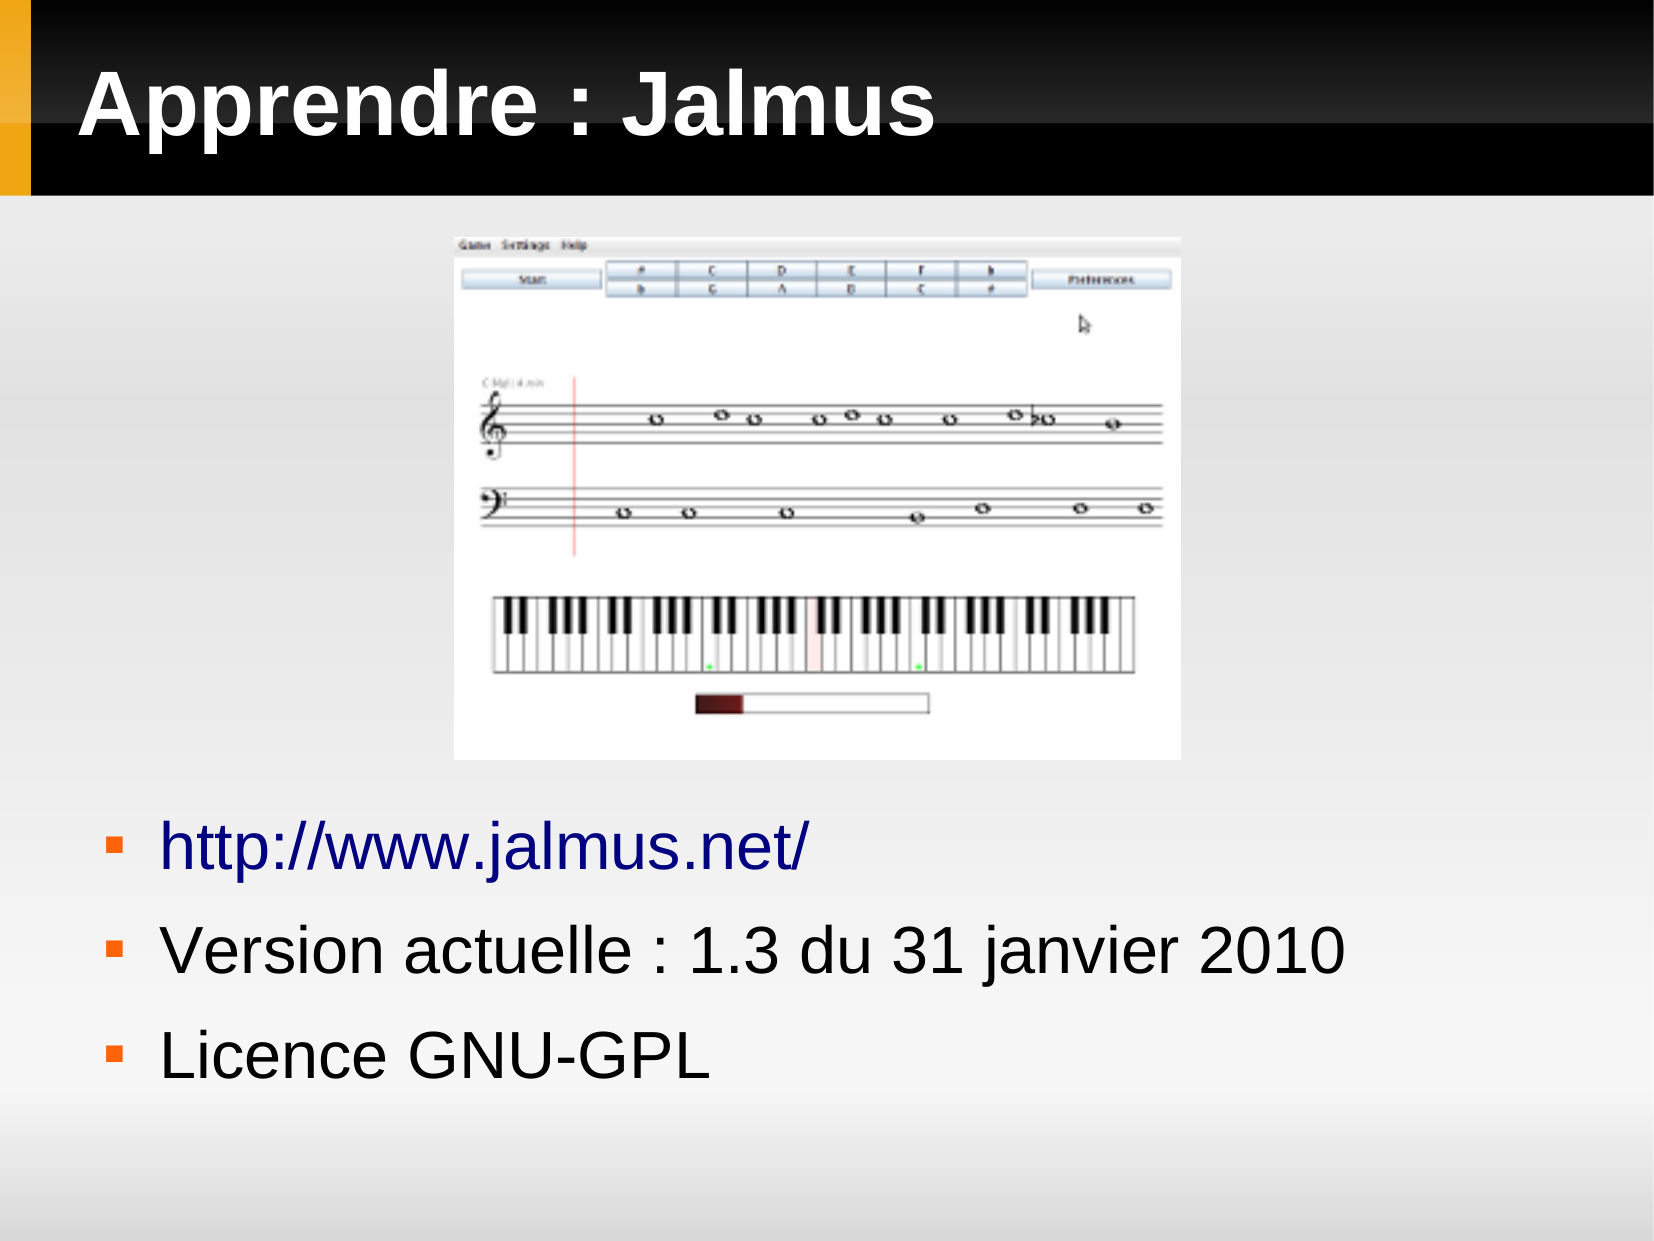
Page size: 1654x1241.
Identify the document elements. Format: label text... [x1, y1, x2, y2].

list http://www.jalmus.net/ Version actuelle : 1.3 du 31 janvier 2010 Licence GNU-GPL [88, 809, 1572, 1165]
picture [0, 0, 1654, 1241]
title Apprendre : Jalmus [76, 7, 1565, 200]
